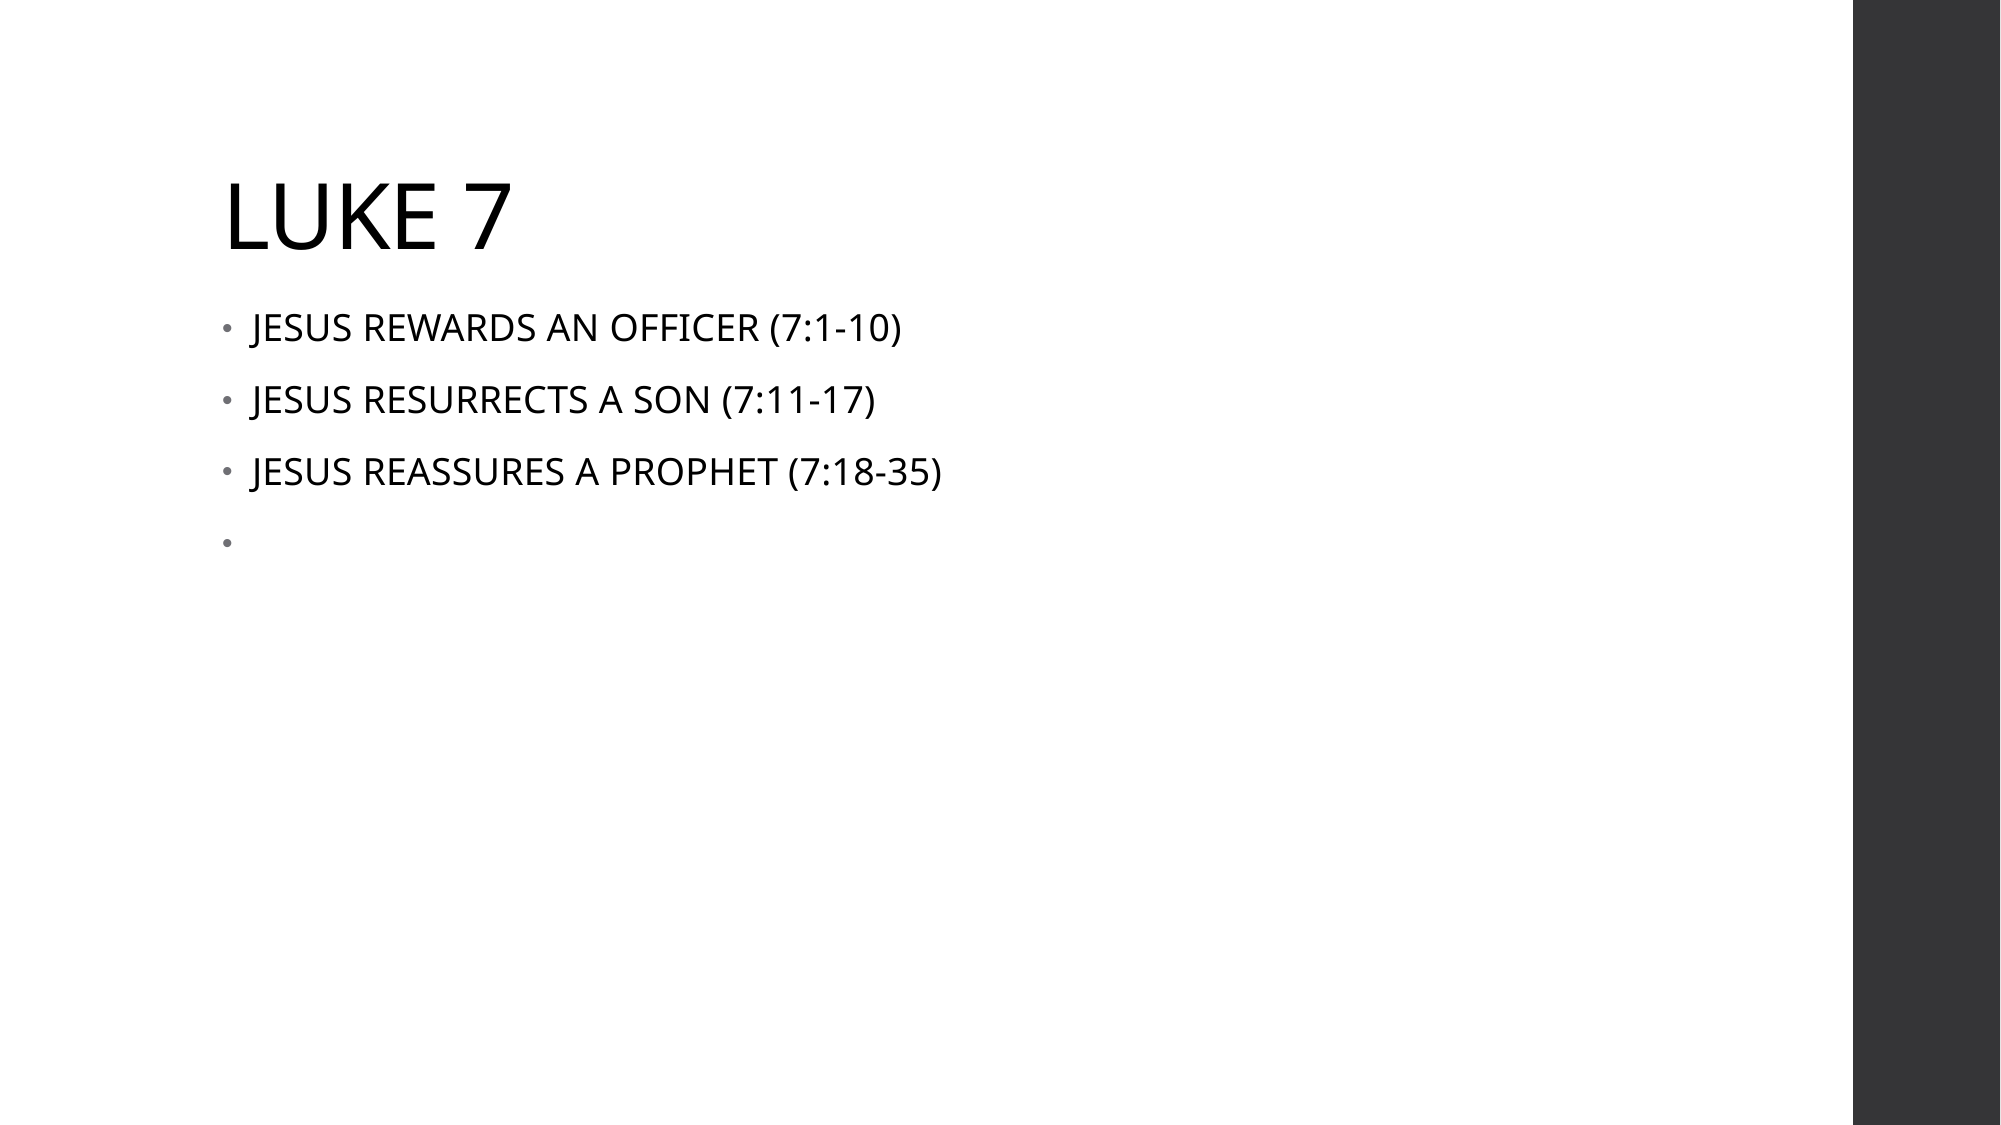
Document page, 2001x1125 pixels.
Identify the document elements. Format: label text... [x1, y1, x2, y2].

title LUKE 7 [206, 60, 1797, 278]
list JESUS REWARDS AN OFFICER (7:1-10) JESUS RESURRECTS A SON (7:11-17) JESUS REASSURES A PROPHET (7:18-35) [206, 299, 1617, 1014]
